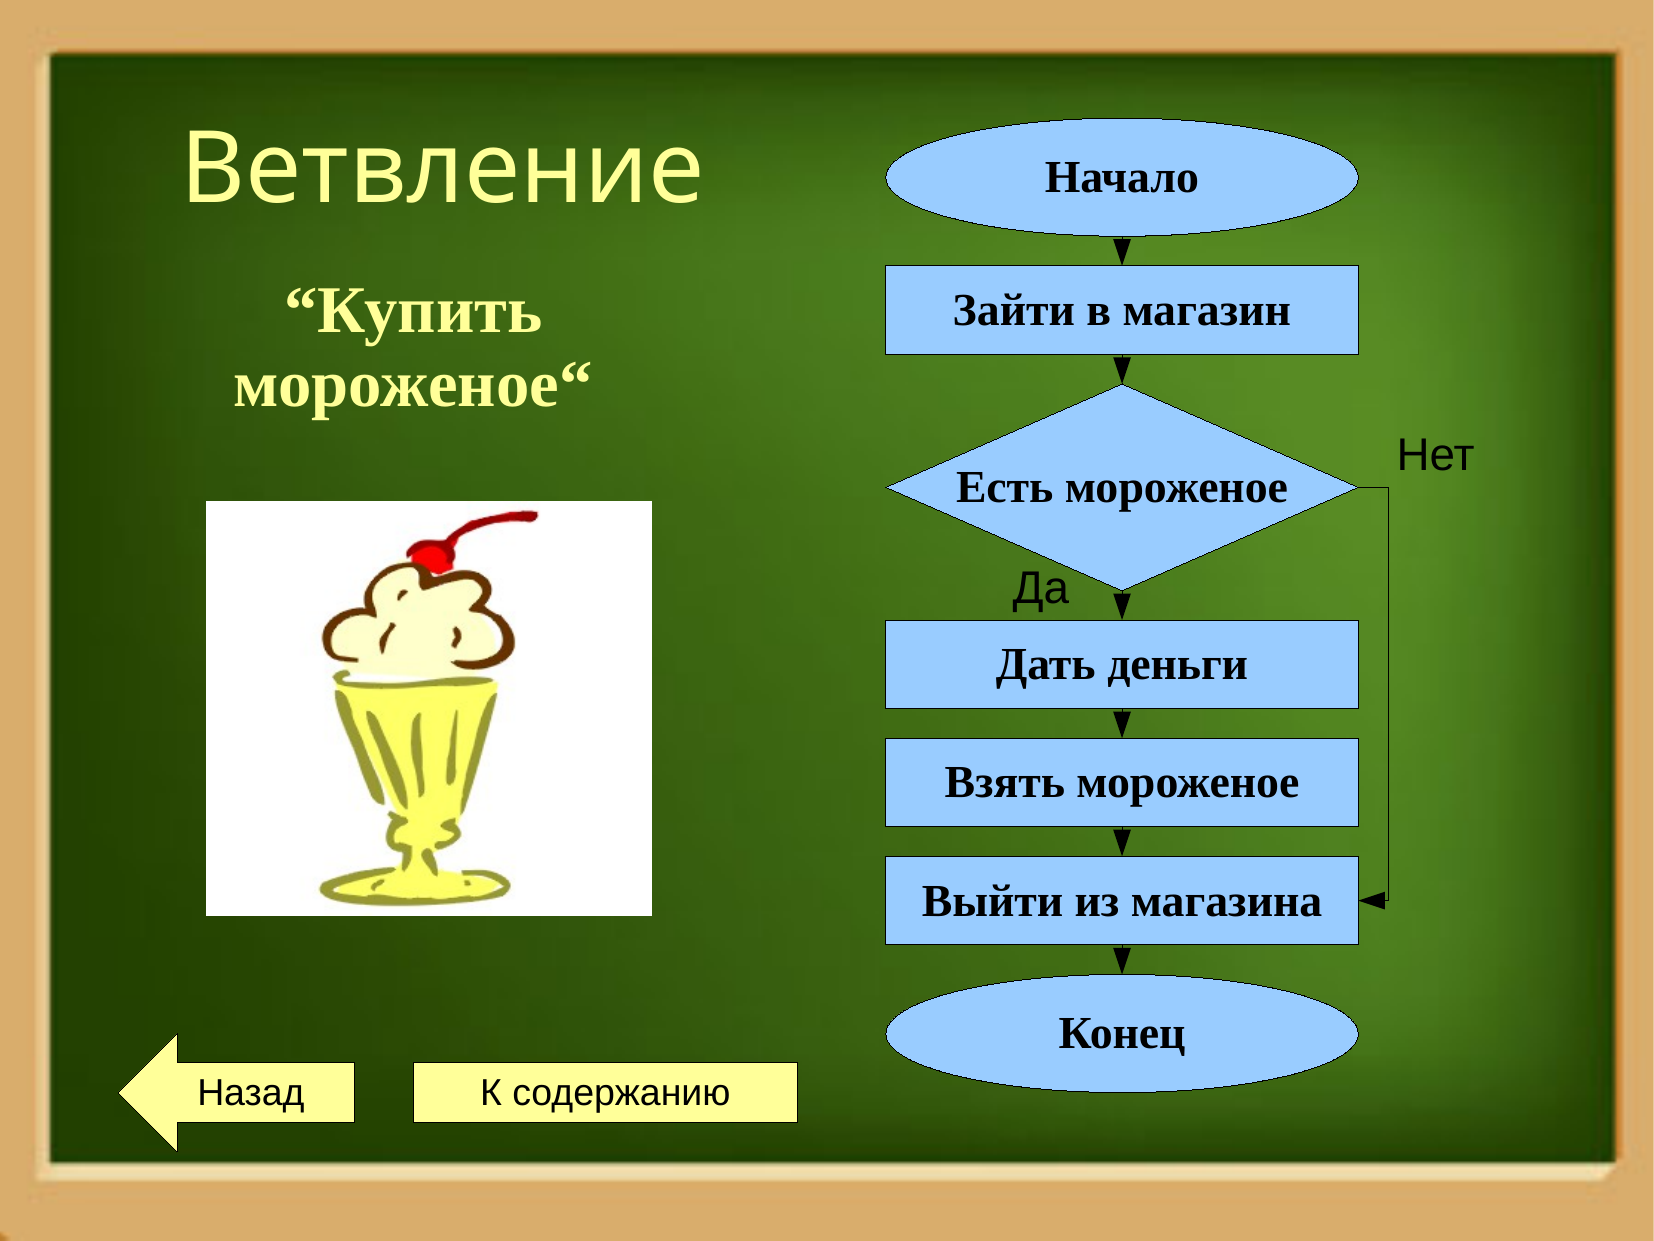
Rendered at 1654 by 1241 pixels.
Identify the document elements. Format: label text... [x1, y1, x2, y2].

text_box Взять мороженое [885, 738, 1359, 827]
picture [0, 0, 1654, 1241]
text_box Выйти из магазина [885, 856, 1359, 945]
text_box “Купить мороженое“ [162, 265, 665, 527]
text_box Ветвление [147, 88, 739, 243]
text_box Да [998, 555, 1117, 621]
text_box Зайти в магазин [885, 265, 1359, 355]
text_box Дать деньги [885, 620, 1359, 709]
text_box Нет [1381, 421, 1501, 488]
text_box Конец [885, 974, 1359, 1093]
text_box Есть мороженое [885, 383, 1358, 591]
text_box Начало [885, 118, 1359, 237]
text_box Назад [118, 1033, 355, 1152]
text_box К содержанию [413, 1062, 798, 1123]
